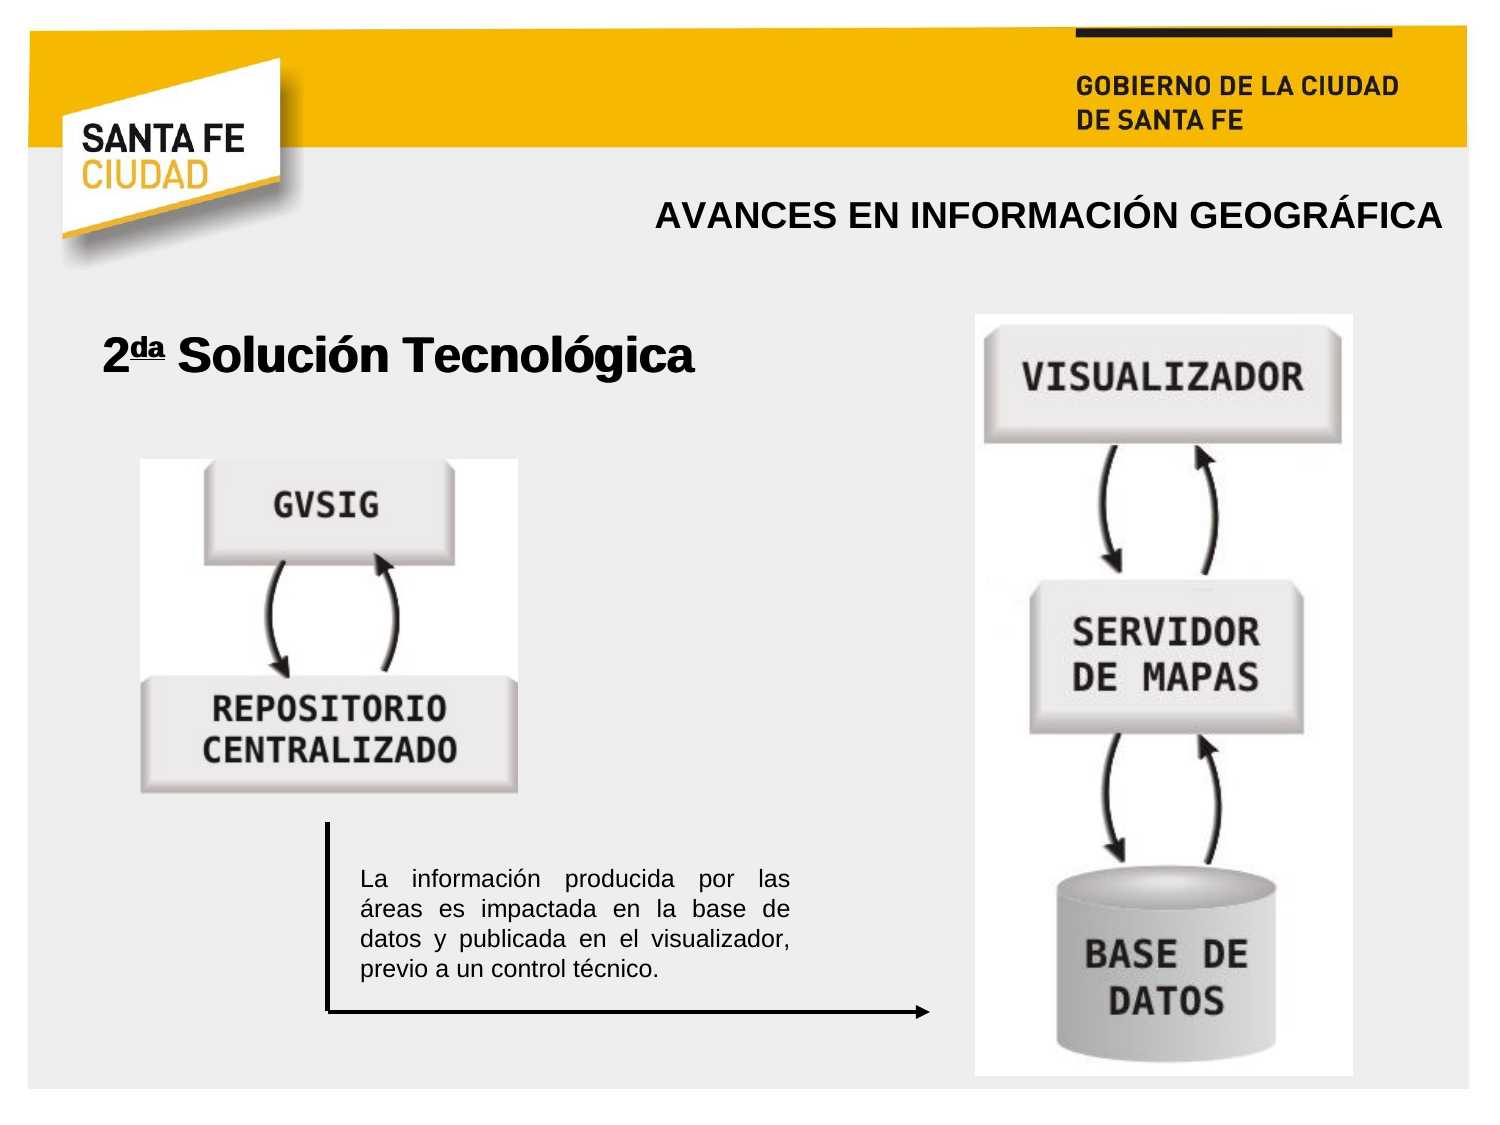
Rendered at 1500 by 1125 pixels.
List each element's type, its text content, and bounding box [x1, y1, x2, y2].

text_box La información producida por las áreas es impactada en la base de datos y publicada en el visualizador, previo a un control técnico. [345, 854, 807, 991]
text_box AVANCES EN INFORMACIÓN GEOGRÁFICA [537, 183, 1459, 244]
picture [0, 1, 1500, 1124]
text_box 2da Solución Tecnológica [88, 314, 1165, 390]
